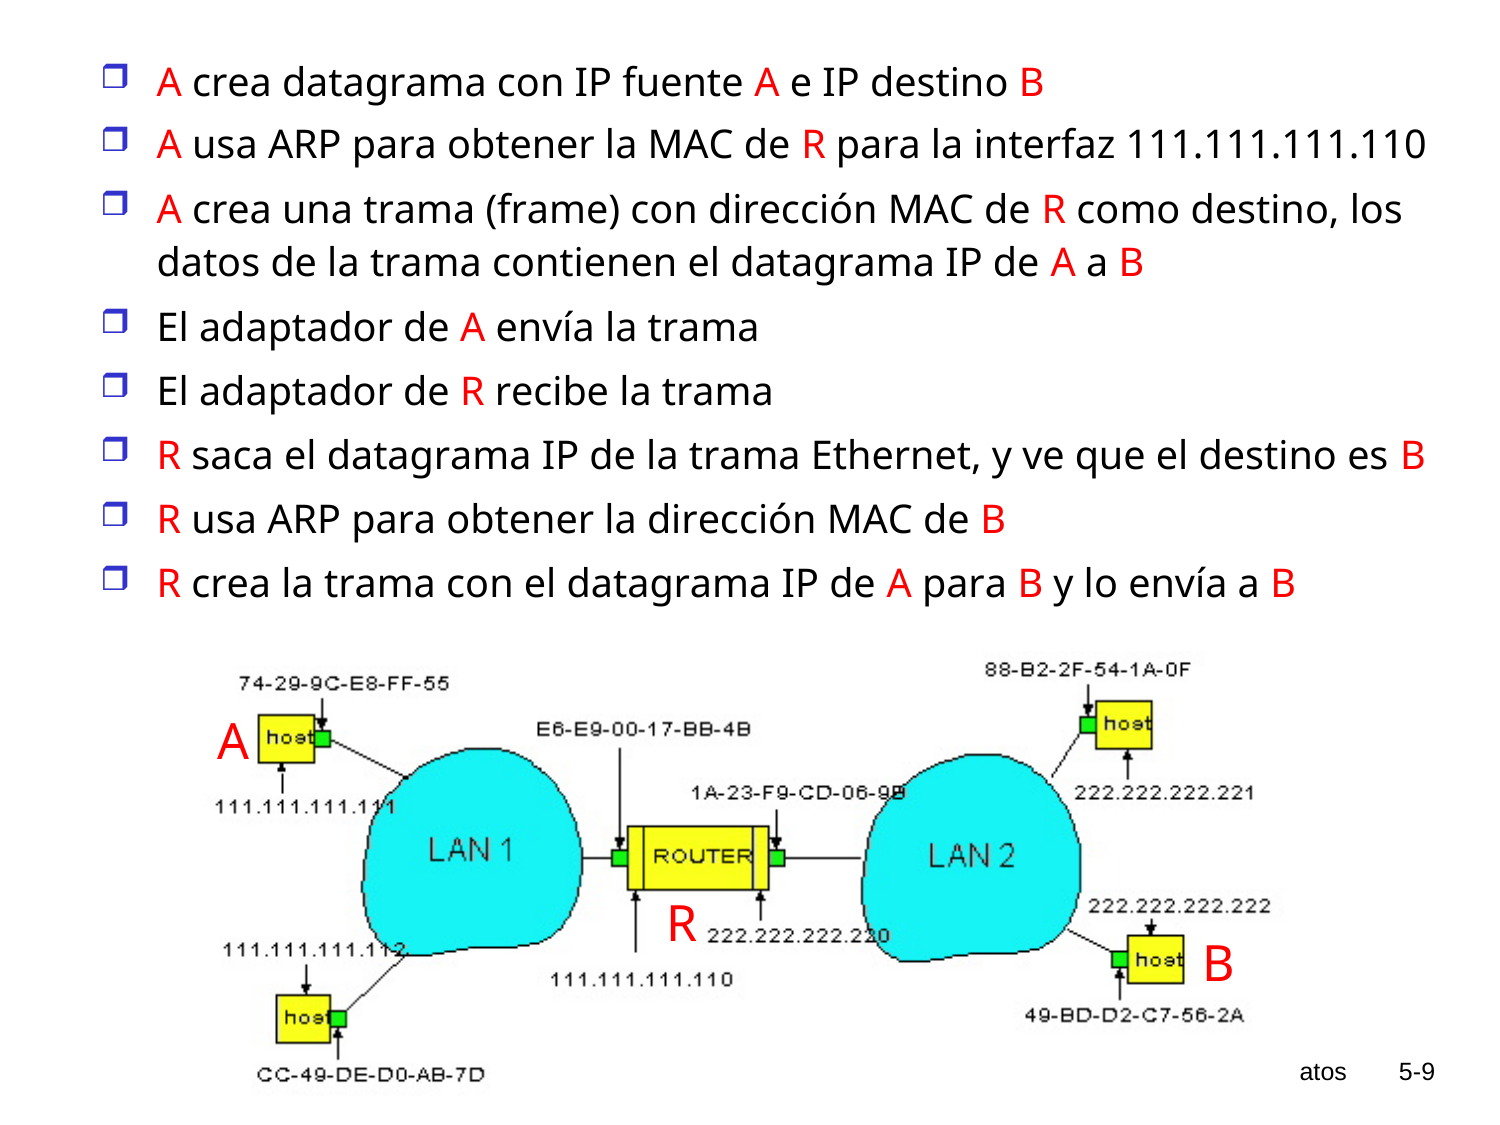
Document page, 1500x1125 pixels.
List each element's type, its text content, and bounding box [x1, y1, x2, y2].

picture [157, 651, 1300, 1096]
list A crea datagrama con IP fuente A e IP destino B A usa ARP para obtener la MAC de R para la interfaz 111.111.111.110 A crea una trama (frame) con dirección MAC de R como destino, los datos de la trama contienen el datagrama IP de A a B El adaptador de A envía la trama El adaptador de R recibe la trama R saca el datagrama IP de la trama Ethernet, y ve que el destino es B R usa ARP para obtener la dirección MAC de B R crea la trama con el datagrama IP de A para B y lo envía a B [85, 46, 1449, 617]
text_box A [202, 702, 265, 778]
text_box R [651, 883, 713, 959]
text_box B [1187, 924, 1250, 1000]
